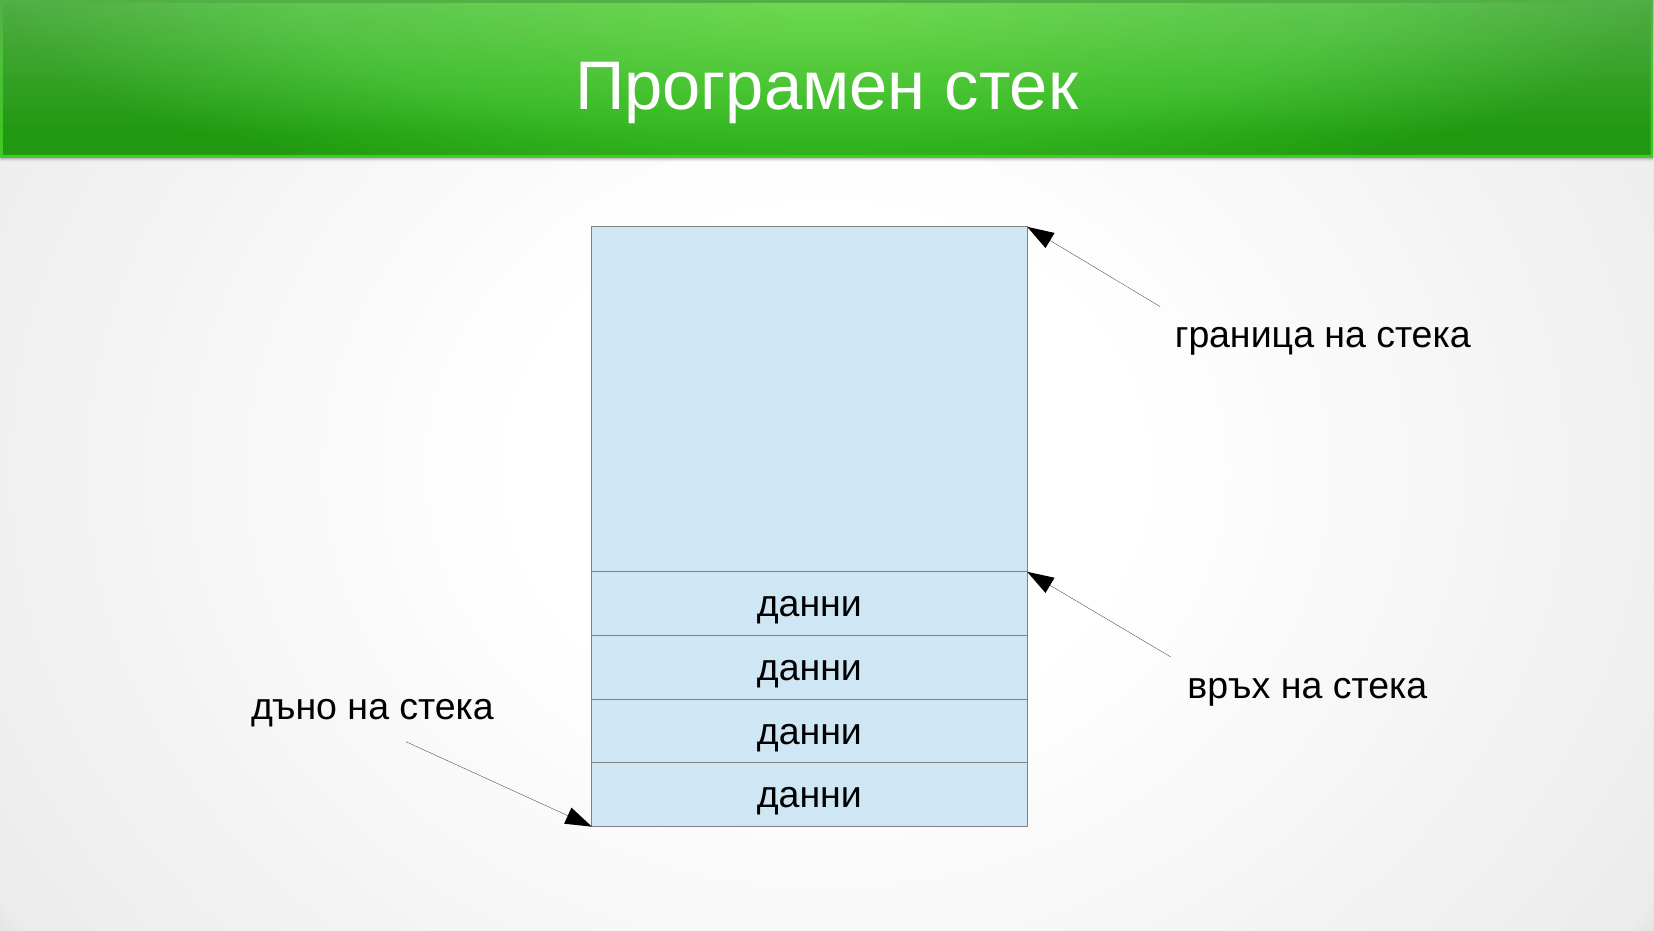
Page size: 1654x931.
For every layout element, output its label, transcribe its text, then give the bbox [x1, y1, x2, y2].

text_box дъно на стека [236, 678, 509, 735]
text_box граница на стека [1160, 306, 1486, 364]
text_box връх на стека [1172, 656, 1443, 714]
title Програмен стек [82, 37, 1571, 135]
text_box данни [591, 571, 1028, 636]
text_box данни [591, 763, 1028, 827]
text_box [591, 226, 1028, 571]
text_box данни [591, 700, 1028, 763]
text_box данни [591, 636, 1028, 700]
